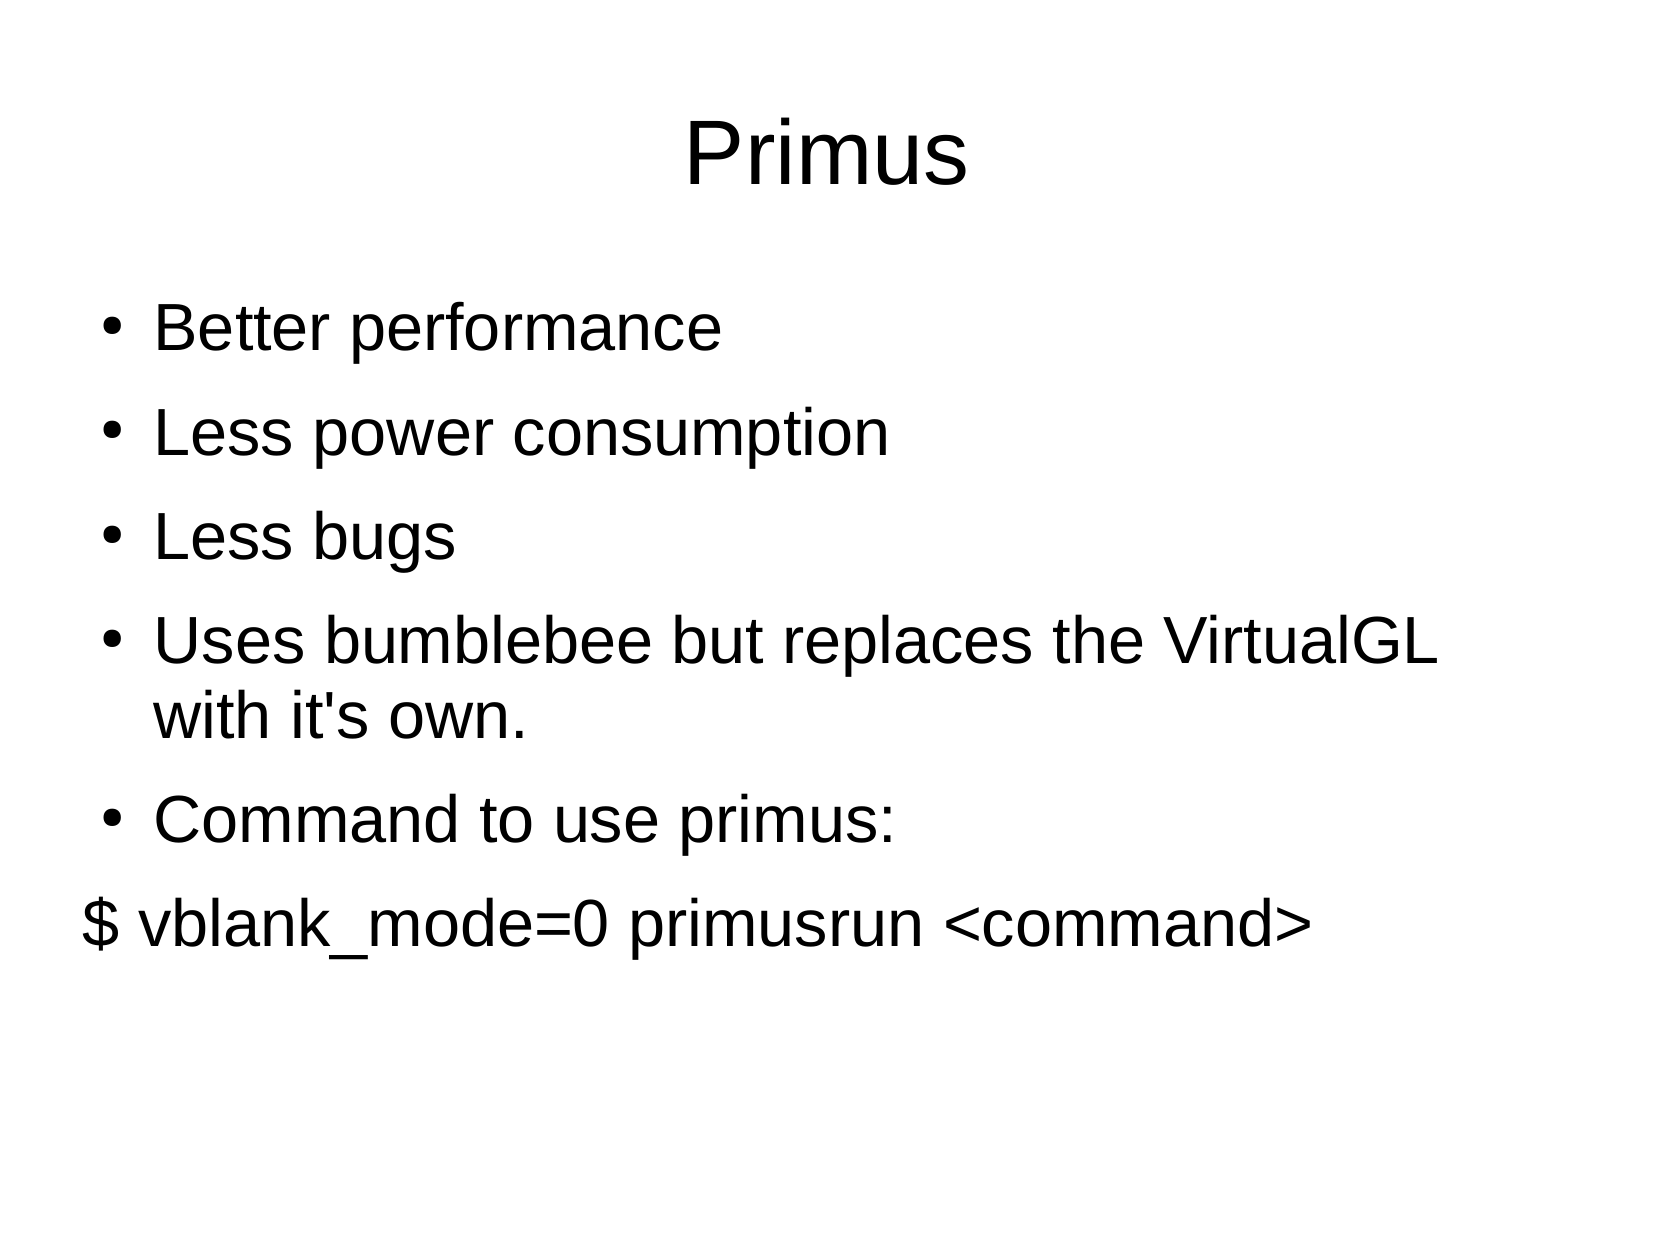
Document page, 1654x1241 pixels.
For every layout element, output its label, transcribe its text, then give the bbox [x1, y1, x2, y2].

title Primus [82, 49, 1571, 257]
list Better performance Less power consumption Less bugs Uses bumblebee but replaces the VirtualGL with it's own. Command to use primus: $ vblank_mode=0 primusrun <command> [82, 290, 1538, 1010]
